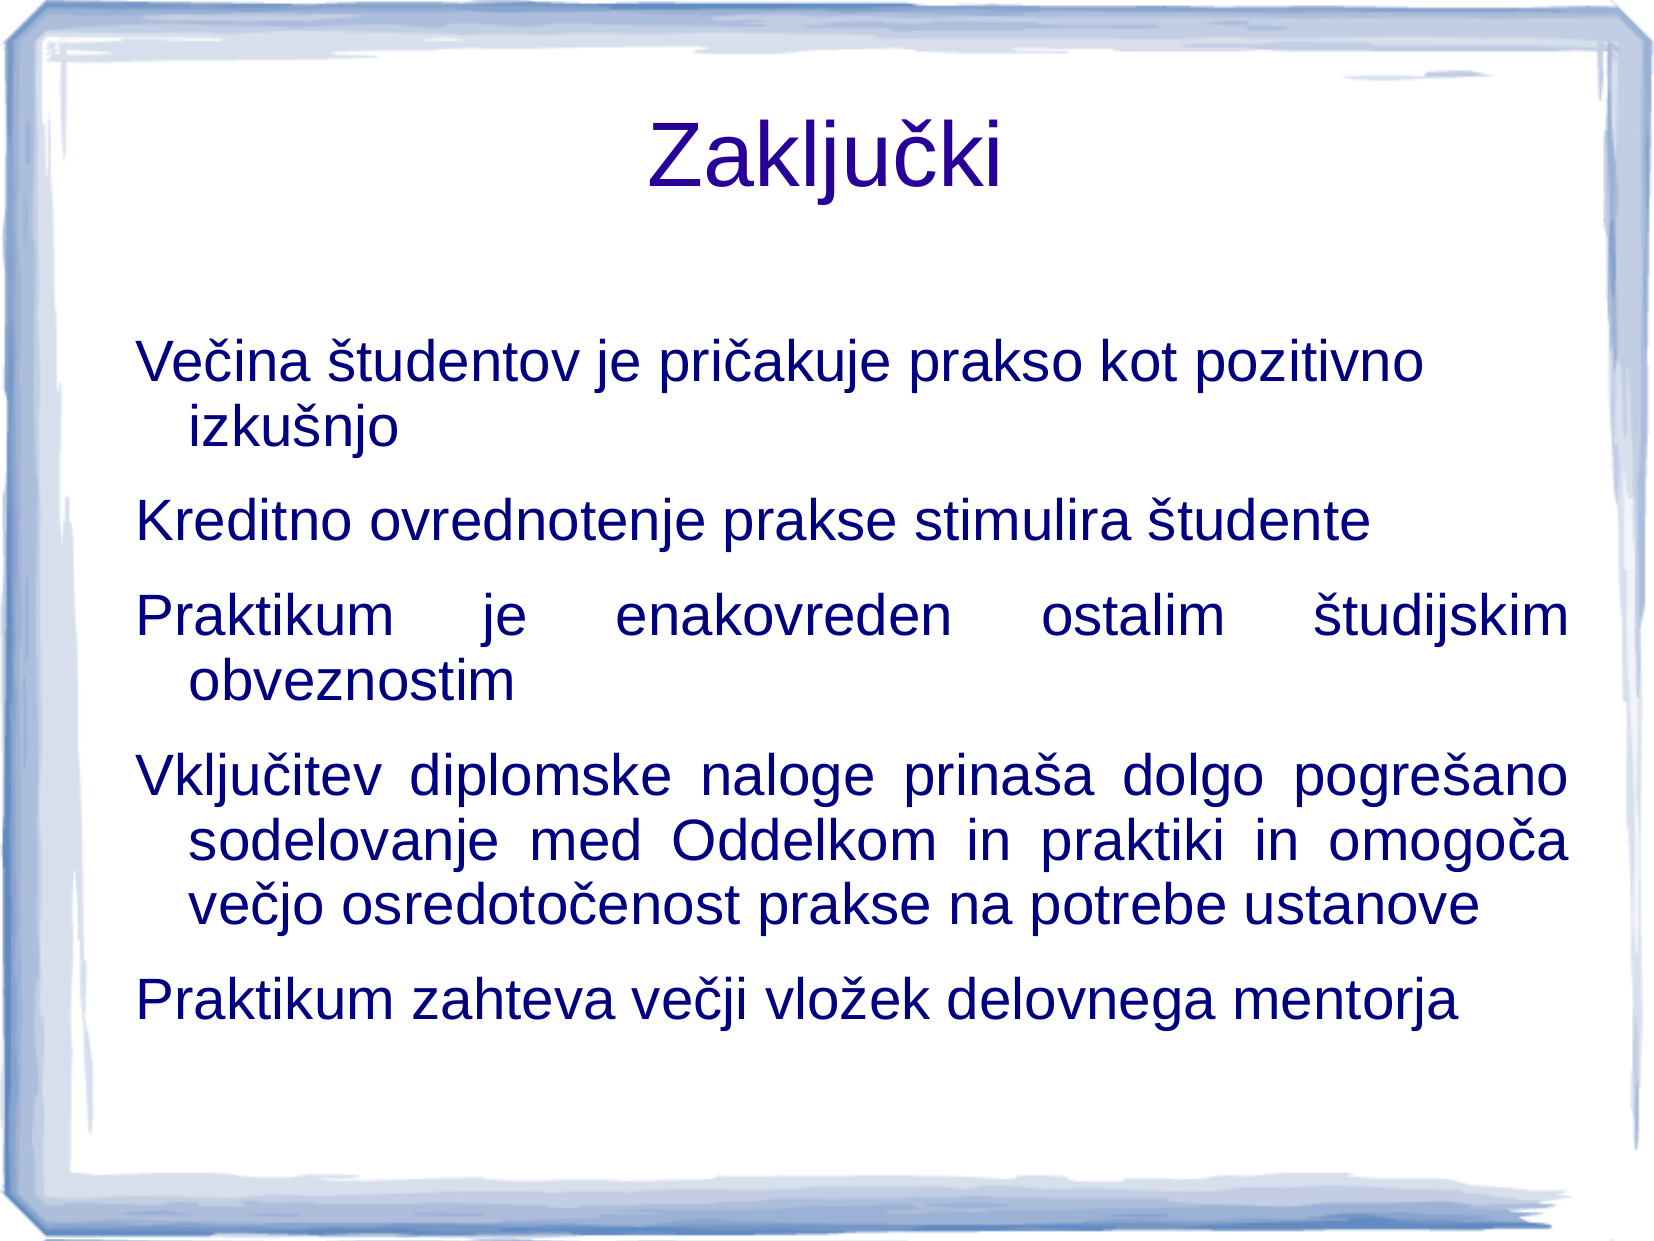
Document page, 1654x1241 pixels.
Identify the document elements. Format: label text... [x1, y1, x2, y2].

picture [0, 0, 1654, 1241]
title Zaključki [82, 56, 1571, 249]
list Večina študentov je pričakuje prakso kot pozitivno izkušnjo Kreditno ovrednotenje prakse stimulira študente Praktikum je enakovreden ostalim študijskim obveznostim Vključitev diplomske naloge prinaša dolgo pogrešano sodelovanje med Oddelkom in praktiki in omogoča večjo osredotočenost prakse na potrebe ustanove Praktikum zahteva večji vložek delovnega mentorja [118, 324, 1571, 1132]
